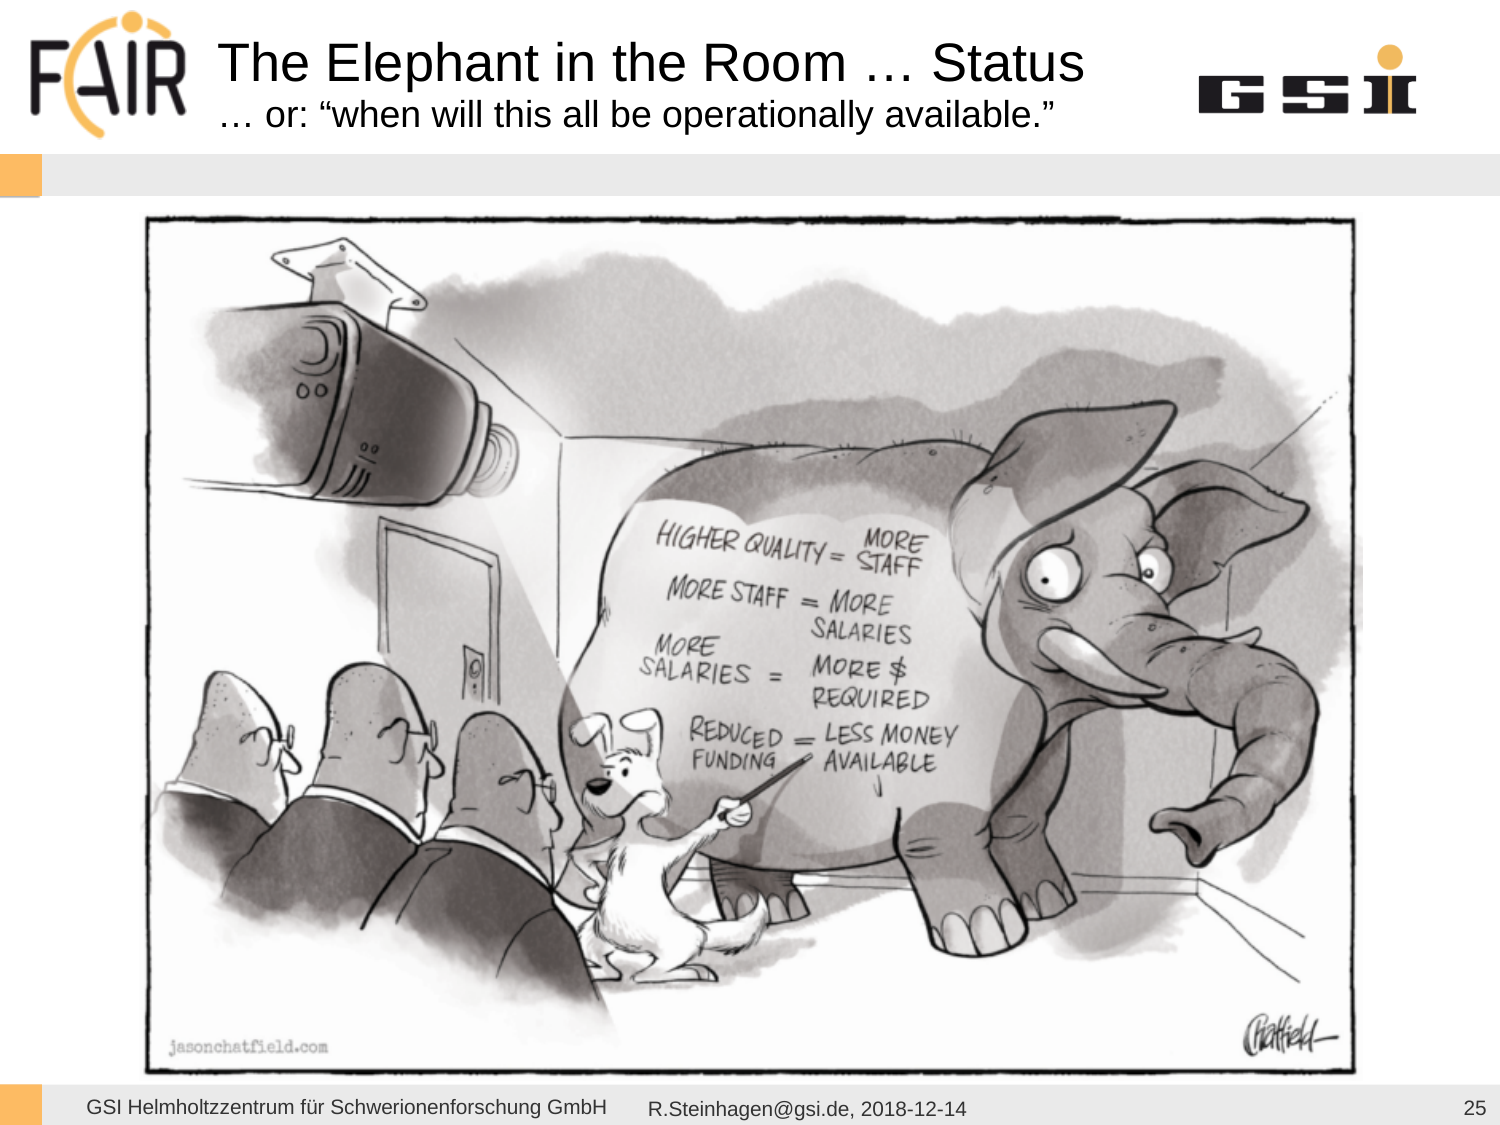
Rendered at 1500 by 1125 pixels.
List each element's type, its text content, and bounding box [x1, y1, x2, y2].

picture [30, 9, 187, 141]
picture [139, 212, 1363, 1081]
picture [1197, 42, 1419, 117]
title The Elephant in the Room … Status … or: “when will this all be operationally available.” [217, 20, 1109, 147]
